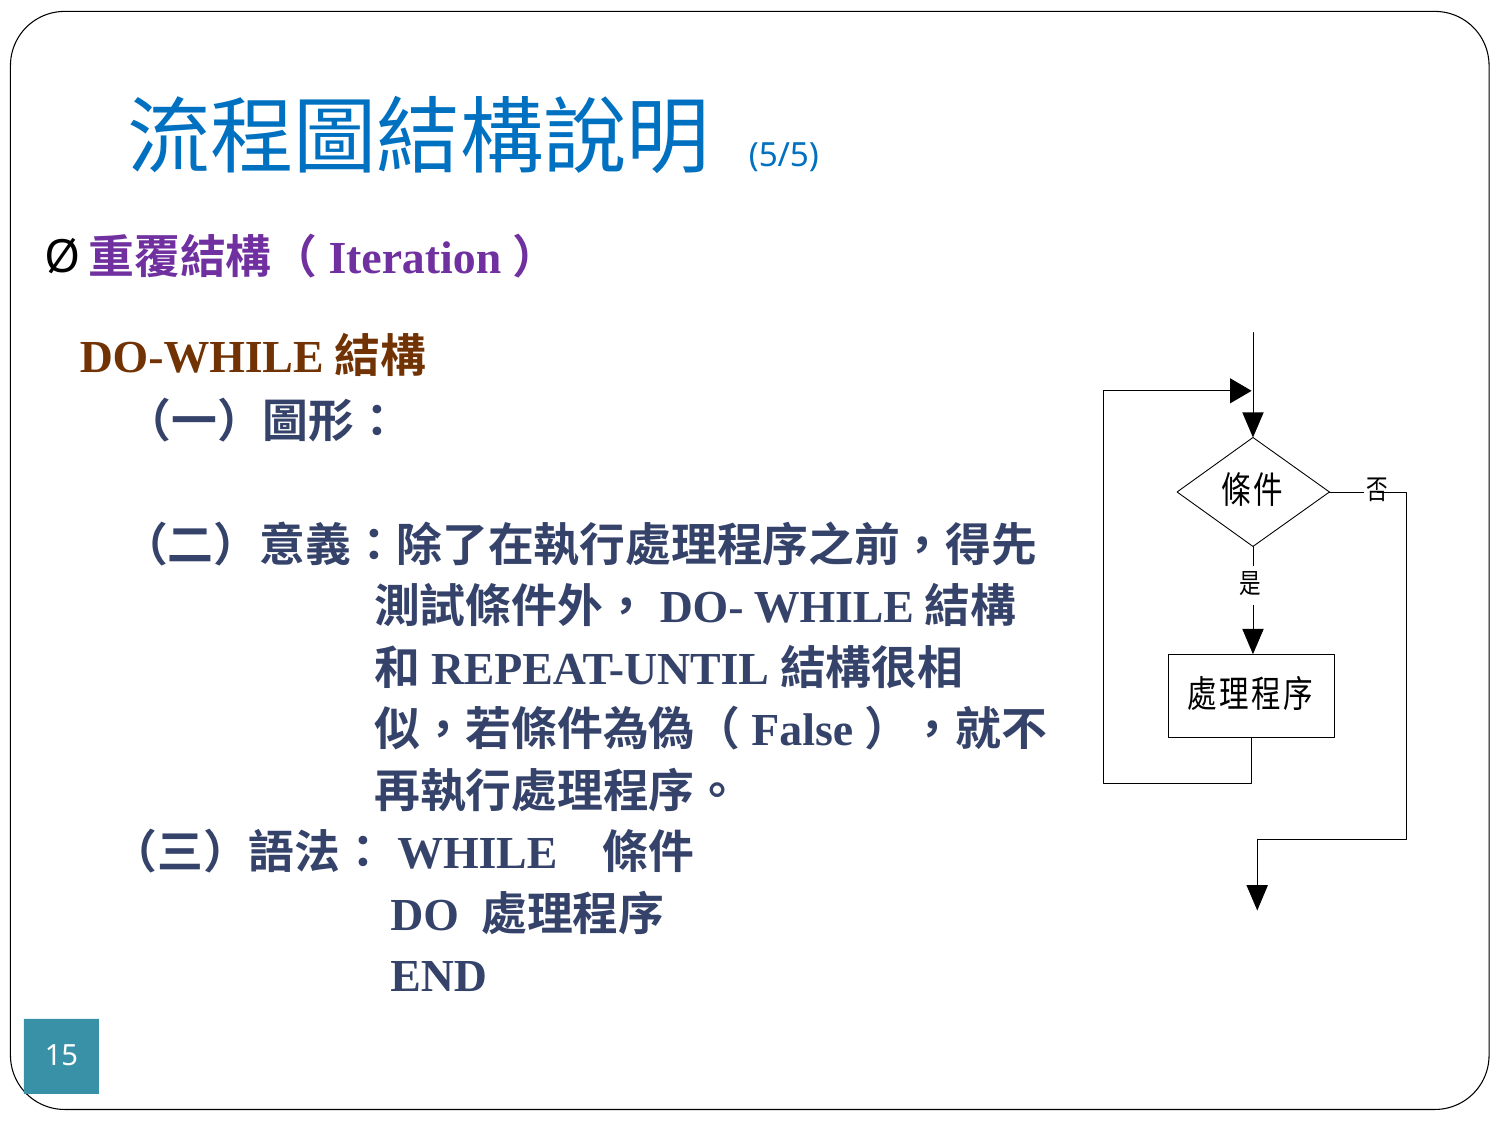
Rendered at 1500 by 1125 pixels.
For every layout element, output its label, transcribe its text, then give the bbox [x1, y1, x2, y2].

text_box 15 [23, 1018, 99, 1094]
title 流程圖結構說明 (5/5) [112, 54, 1388, 199]
text_box 重覆結構（Iteration） [29, 220, 1400, 929]
text_box DO-WHILE結構 （一）圖形： （二）意義：除了在執行處理程序之前，得先 測試條件外，DO- WHILE結構 和REPEAT-UNTIL結構很相 似，若條件為偽（False），就不 再執行處理程序。 （三）語法：WHILE 條件 DO 處理程序 END [64, 324, 1152, 1071]
chart [1033, 314, 1477, 929]
